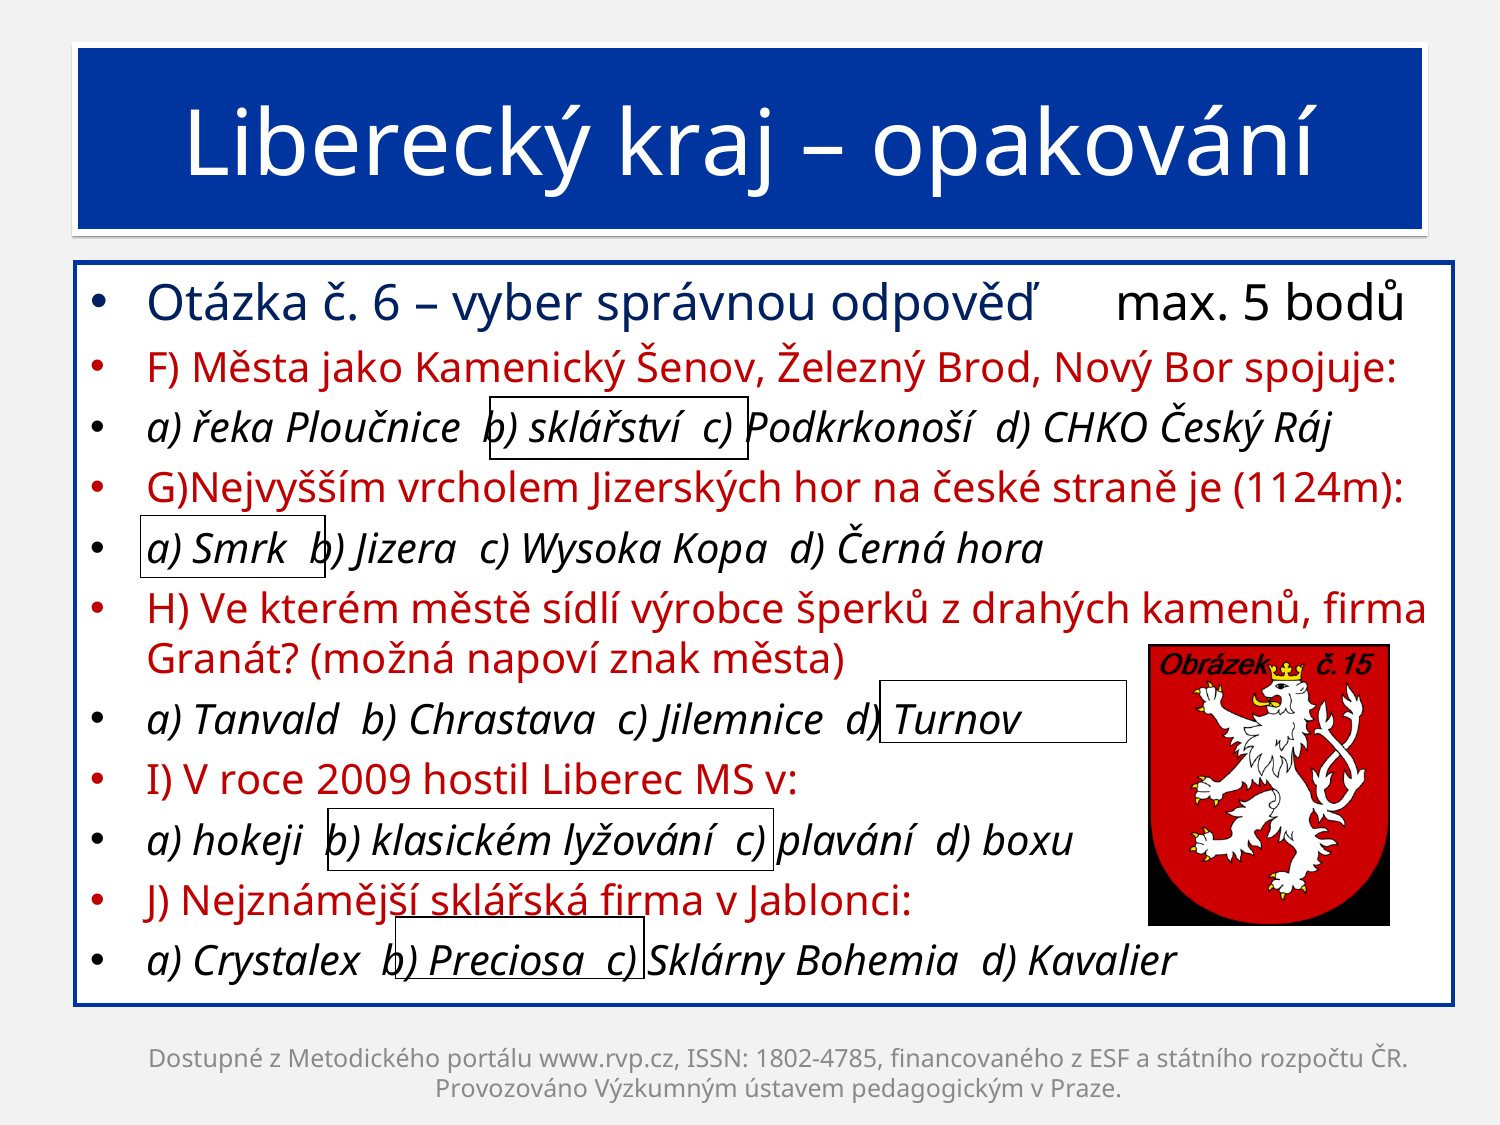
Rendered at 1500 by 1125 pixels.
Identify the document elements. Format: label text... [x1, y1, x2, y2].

list Otázka č. 6 – vyber správnou odpověď max. 5 bodů F) Města jako Kamenický Šenov, Železný Brod, Nový Bor spojuje: a) řeka Ploučnice b) sklářství c) Podkrkonoší d) CHKO Český Ráj G)Nejvyšším vrcholem Jizerských hor na české straně je (1124m): a) Smrk b) Jizera c) Wysoka Kopa d) Černá hora H) Ve kterém městě sídlí výrobce šperků z drahých kamenů, firma Granát? (možná napoví znak města) a) Tanvald b) Chrastava c) Jilemnice d) Turnov I) V roce 2009 hostil Liberec MS v: a) hokeji b) klasickém lyžování c) plavání d) boxu J) Nejznámější sklářská firma v Jablonci: a) Crystalex b) Preciosa c) Sklárny Bohemia d) Kavalier [75, 262, 1454, 1006]
title Liberecký kraj – opakování [75, 45, 1426, 233]
picture [1148, 644, 1390, 926]
text_box Dostupné z Metodického portálu www.rvp.cz, ISSN: 1802-4785, financovaného z ESF a státního rozpočtu ČR. Provozováno Výzkumným ústavem pedagogickým v Praze. [128, 1042, 1430, 1103]
